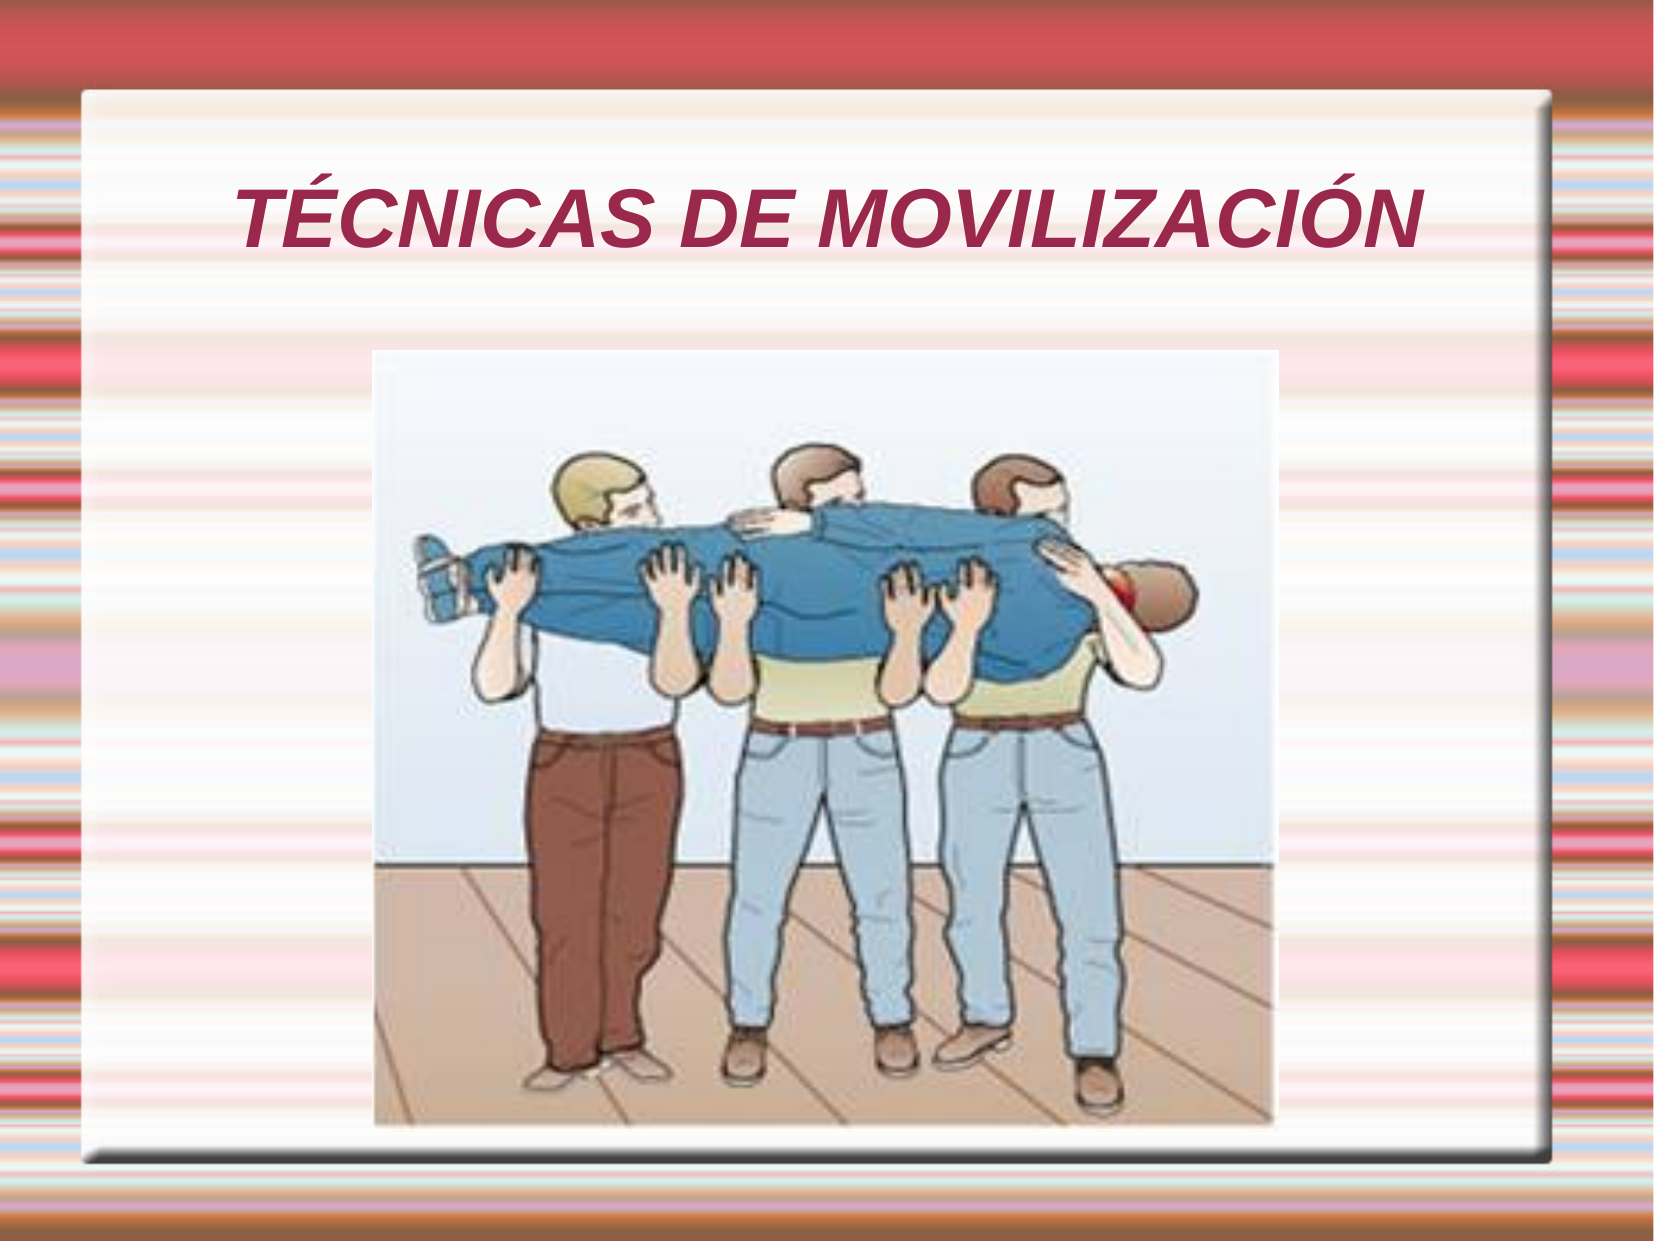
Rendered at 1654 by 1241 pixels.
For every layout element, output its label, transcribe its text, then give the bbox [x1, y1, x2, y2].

picture [0, 0, 1654, 1241]
title TÉCNICAS DE MOVILIZACIÓN [121, 114, 1534, 322]
